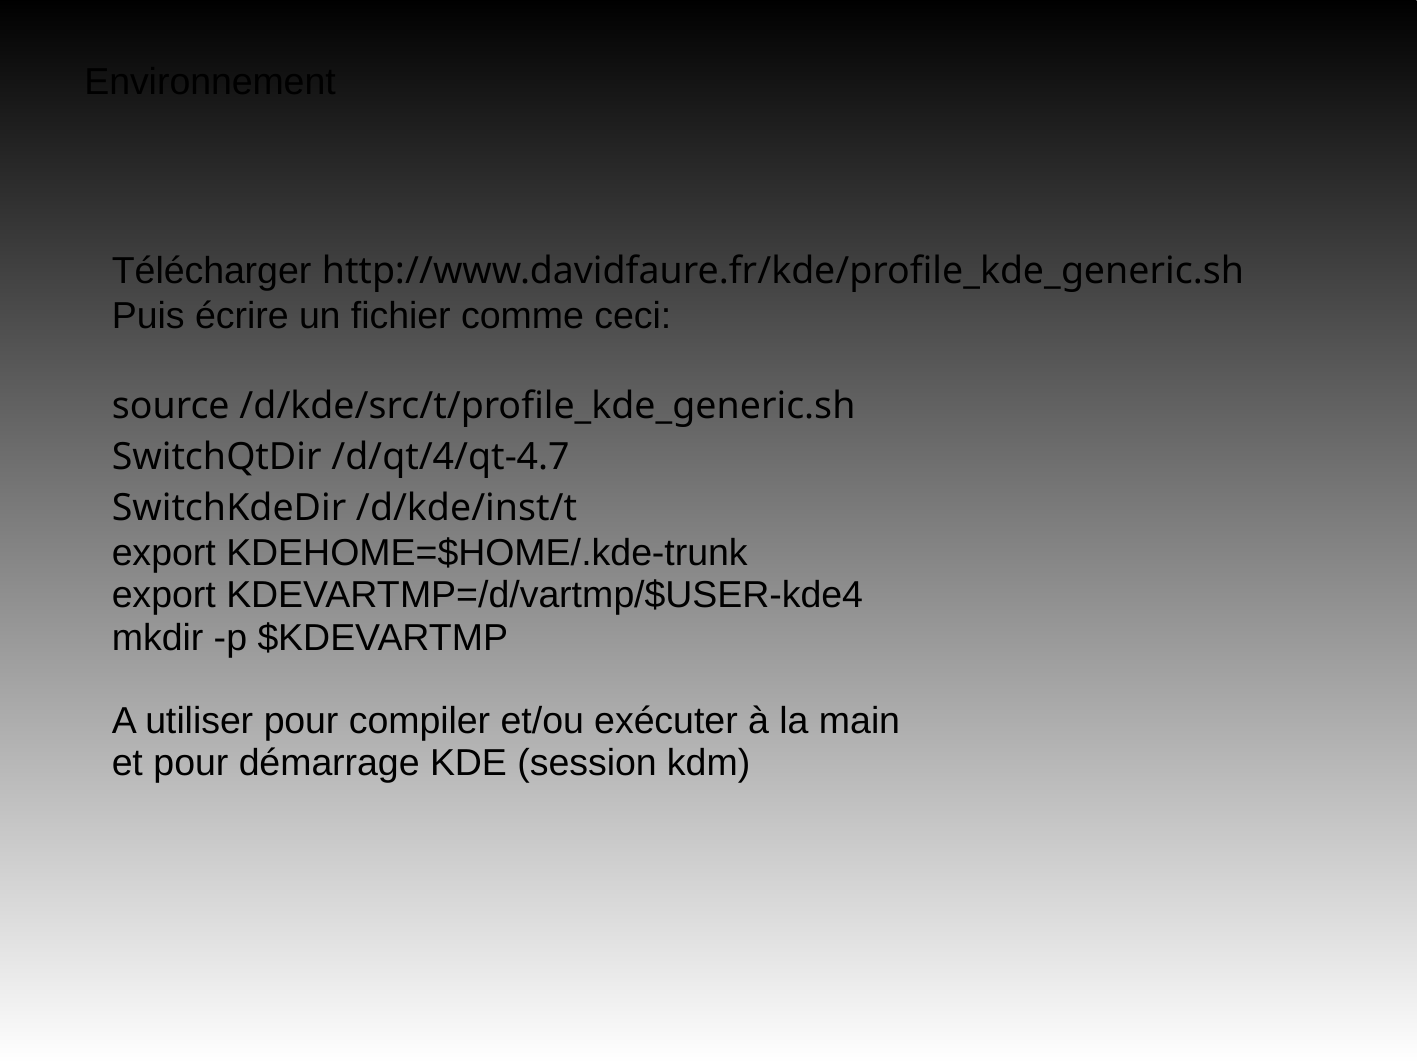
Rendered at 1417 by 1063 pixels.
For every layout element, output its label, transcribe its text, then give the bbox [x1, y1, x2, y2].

title Environnement [69, 53, 1345, 224]
list Télécharger http://www.davidfaure.fr/kde/profile_kde_generic.sh Puis écrire un fichier comme ceci: source /d/kde/src/t/profile_kde_generic.sh SwitchQtDir /d/qt/4/qt-4.7 SwitchKdeDir /d/kde/inst/t export KDEHOME=$HOME/.kde-trunk export KDEVARTMP=/d/vartmp/$USER-kde4 mkdir -p $KDEVARTMP A utiliser pour compiler et/ou exécuter à la main et pour démarrage KDE (session kdm) [97, 236, 1306, 885]
